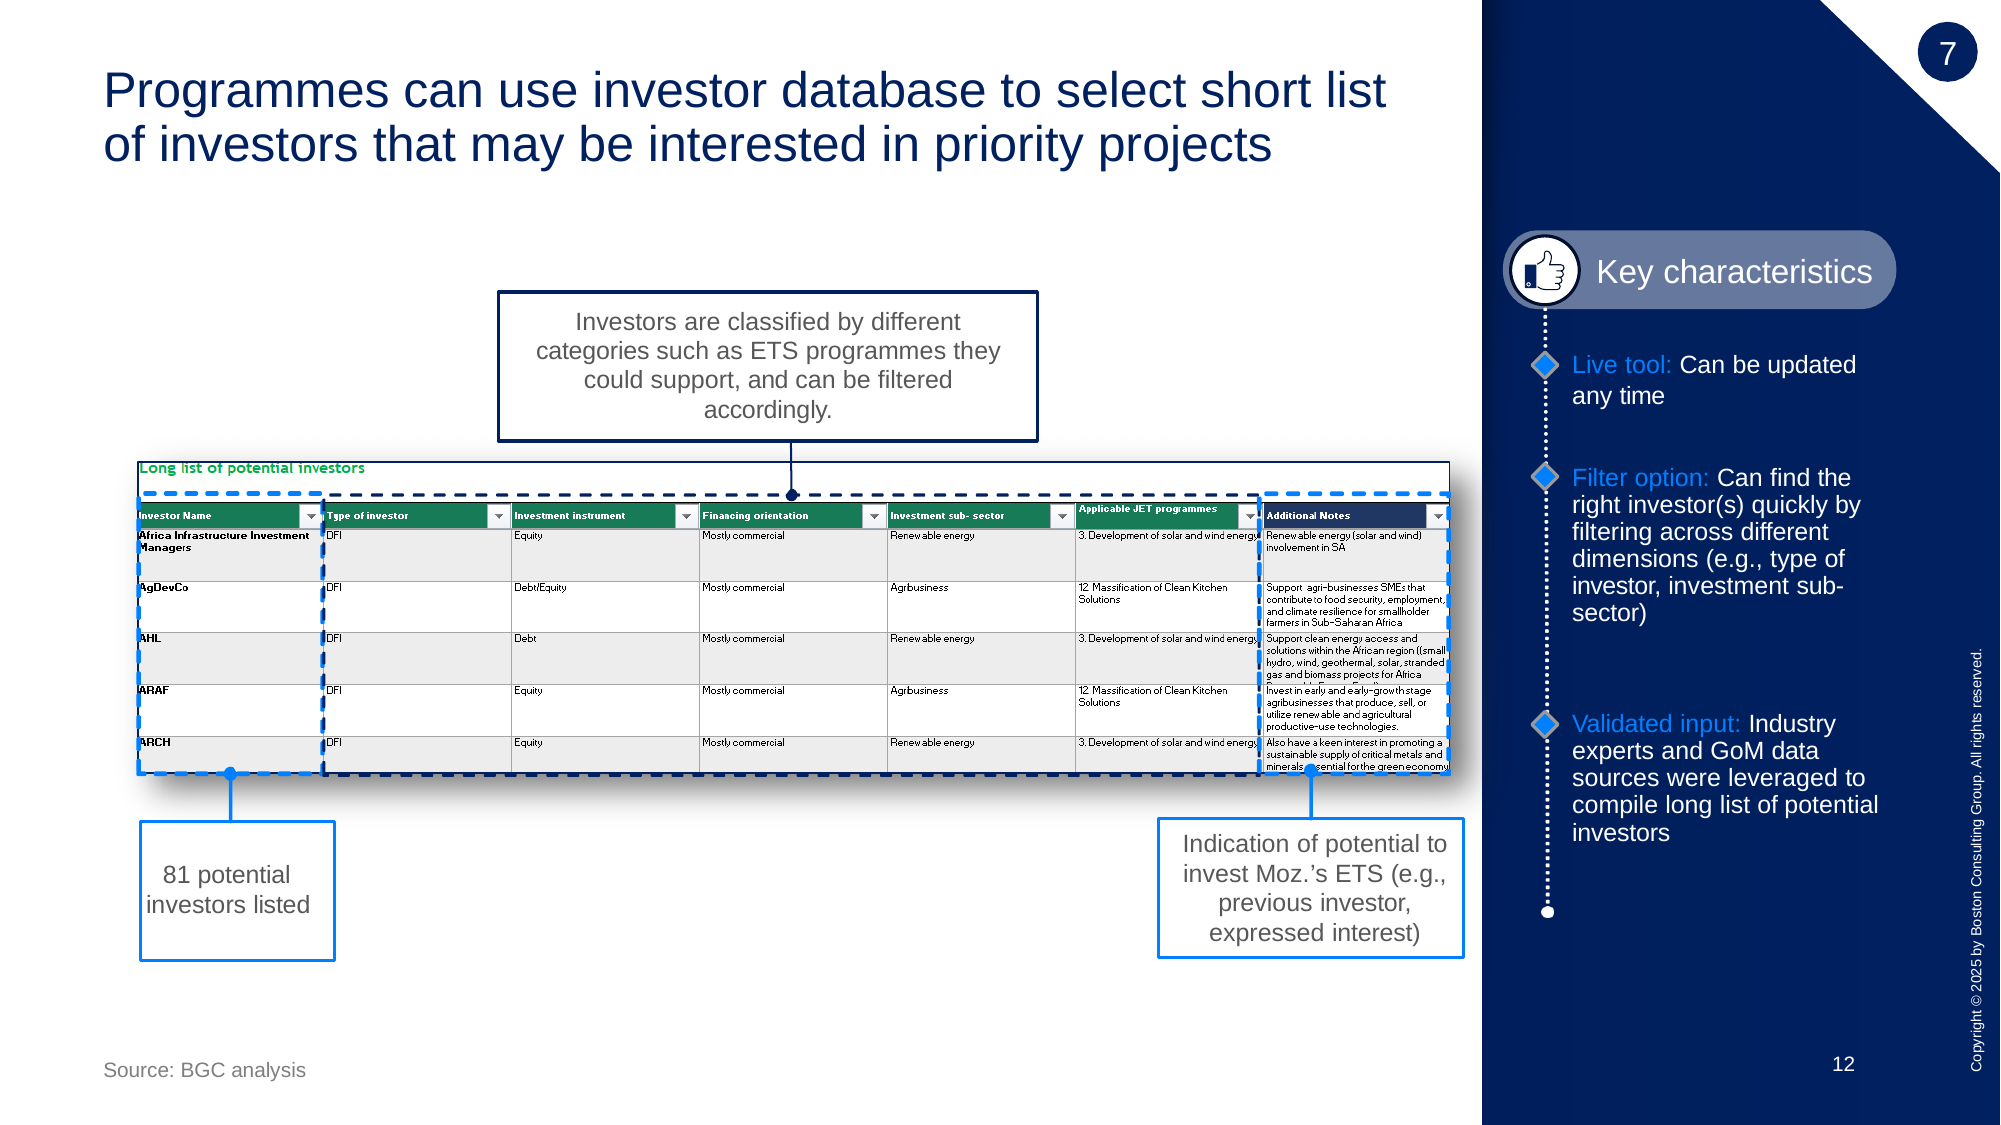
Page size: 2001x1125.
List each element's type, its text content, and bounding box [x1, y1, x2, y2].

text_box [525, 773, 538, 777]
text_box [1226, 493, 1239, 497]
text_box [1109, 773, 1122, 777]
text_box [247, 491, 260, 496]
text_box [1017, 493, 1030, 497]
text_box [321, 629, 326, 646]
text_box [880, 773, 893, 777]
text_box [321, 586, 326, 602]
text_box [871, 493, 884, 497]
text_box [1286, 492, 1300, 496]
text_box [1820, 0, 2000, 173]
text_box [1038, 493, 1051, 497]
text_box [137, 650, 141, 663]
text_box [1172, 773, 1184, 777]
text_box [1374, 772, 1388, 776]
text_box Investors are classified by different categories such as ETS programmes they could support, and can be filtered accordingly. [498, 291, 1038, 441]
text_box [195, 772, 208, 776]
text_box [1257, 519, 1261, 539]
text_box [1374, 492, 1387, 496]
text_box [358, 773, 371, 777]
text_box [321, 673, 326, 690]
text_box [371, 493, 383, 497]
text_box [321, 564, 326, 580]
text_box 81 potential investors listed [143, 858, 318, 918]
text_box [1067, 773, 1080, 777]
text_box [859, 773, 872, 777]
text_box [321, 608, 326, 624]
text_box [321, 520, 326, 536]
text_box [942, 773, 955, 777]
text_box [1059, 493, 1072, 497]
text_box [621, 493, 634, 497]
text_box [1447, 616, 1451, 629]
text_box [144, 491, 156, 496]
text_box [1447, 594, 1451, 608]
text_box [900, 773, 913, 777]
text_box [137, 672, 141, 685]
picture [1541, 371, 1554, 471]
text_box [400, 773, 413, 777]
text_box [955, 493, 967, 497]
text_box [775, 773, 788, 777]
text_box [226, 491, 239, 496]
text_box [496, 493, 509, 497]
text_box [892, 493, 905, 497]
text_box [1447, 528, 1451, 542]
text_box [185, 491, 198, 496]
text_box [1247, 493, 1261, 517]
text_box [454, 493, 467, 497]
text_box [934, 493, 947, 497]
text_box [1418, 772, 1432, 776]
text_box [321, 695, 326, 711]
picture [108, 429, 790, 838]
text_box [1265, 772, 1279, 776]
text_box [1396, 772, 1410, 776]
text_box [1080, 493, 1093, 497]
text_box [1005, 773, 1018, 777]
text_box [391, 493, 404, 497]
picture [792, 429, 1516, 838]
text_box [704, 493, 717, 497]
text_box [1255, 759, 1261, 777]
picture [142, 823, 333, 838]
text_box [746, 493, 759, 497]
text_box [1257, 562, 1261, 583]
text_box [1330, 492, 1344, 496]
text_box [137, 562, 141, 576]
text_box [1447, 638, 1451, 651]
text_box [1447, 725, 1451, 739]
text_box [963, 773, 976, 777]
text_box [1257, 584, 1261, 605]
text_box Source: BGC analysis [103, 1059, 1585, 1082]
text_box [1163, 493, 1176, 497]
text_box Key characteristics [1594, 248, 1877, 291]
text_box [817, 773, 830, 777]
text_box [462, 773, 475, 777]
text_box [321, 739, 326, 755]
title Programmes can use investor database to select short list of investors that may be interested in priority projects [103, 55, 1433, 111]
text_box [537, 493, 550, 497]
text_box [809, 493, 821, 497]
text_box [713, 773, 726, 777]
text_box [1257, 650, 1261, 670]
text_box [517, 493, 529, 497]
text_box [137, 737, 141, 751]
text_box [1213, 773, 1226, 777]
text_box [1447, 506, 1451, 520]
text_box [321, 717, 326, 733]
text_box [558, 493, 571, 497]
text_box [1257, 672, 1261, 692]
text_box [1531, 711, 1558, 738]
text_box [154, 772, 167, 776]
text_box [1121, 493, 1134, 497]
text_box Validated input: Industry experts and GoM data sources were leveraged to compile long list of potential investors [1570, 705, 1887, 849]
text_box [1447, 572, 1451, 586]
text_box [1396, 492, 1409, 496]
picture [139, 463, 1449, 772]
text_box [475, 493, 488, 497]
text_box [1447, 682, 1451, 695]
picture [1541, 482, 1554, 719]
text_box [600, 493, 613, 497]
text_box [996, 493, 1009, 497]
text_box [1026, 773, 1039, 777]
text_box [337, 773, 350, 777]
picture [232, 774, 1310, 838]
text_box [829, 493, 842, 497]
text_box [350, 493, 363, 497]
text_box Indication of potential to invest Moz.’s ETS (e.g., previous investor, expressed interest) [1171, 828, 1457, 953]
text_box [164, 491, 177, 496]
text_box [1257, 737, 1261, 758]
text_box [299, 772, 311, 776]
text_box [1447, 703, 1451, 717]
text_box [921, 773, 934, 777]
text_box Filter option: Can find the right investor(s) quickly by filtering across different dimensions (e.g., type of investor, investment sub- sector) [1570, 459, 1892, 629]
text_box [321, 651, 326, 668]
text_box [137, 497, 141, 510]
text_box [175, 772, 188, 776]
text_box [838, 773, 851, 777]
text_box [1531, 463, 1558, 490]
picture [1541, 730, 1554, 918]
text_box [683, 493, 696, 497]
text_box [206, 491, 218, 496]
text_box [1234, 773, 1247, 777]
text_box [1531, 352, 1558, 379]
text_box [1257, 716, 1261, 736]
text_box [137, 759, 146, 776]
text_box [579, 493, 592, 497]
text_box [278, 772, 291, 776]
text_box [412, 493, 425, 497]
text_box [1352, 492, 1366, 496]
text_box [975, 493, 988, 497]
text_box [1257, 541, 1261, 561]
text_box [1308, 492, 1322, 496]
text_box [725, 493, 738, 497]
text_box [546, 773, 559, 777]
text_box [1447, 550, 1451, 564]
text_box [1205, 493, 1218, 497]
text_box [754, 773, 767, 777]
text_box [1101, 493, 1113, 497]
text_box [1287, 772, 1300, 776]
text_box [329, 493, 342, 497]
text_box [671, 773, 684, 777]
text_box [1184, 493, 1197, 497]
text_box [321, 498, 326, 514]
text_box [913, 493, 926, 497]
text_box [850, 493, 863, 497]
text_box [1353, 772, 1366, 776]
text_box 7 [1936, 29, 1959, 74]
text_box [216, 767, 250, 820]
text_box [421, 773, 434, 777]
text_box [1447, 660, 1451, 673]
text_box [483, 773, 496, 777]
text_box [137, 694, 141, 707]
text_box [1440, 492, 1451, 498]
text_box [319, 761, 329, 777]
text_box [137, 715, 141, 729]
text_box [1257, 606, 1261, 626]
text_box [785, 443, 801, 502]
text_box [1257, 628, 1261, 648]
text_box [1088, 773, 1101, 777]
text_box [137, 628, 141, 641]
text_box [442, 773, 455, 777]
text_box [1142, 493, 1155, 497]
text_box [433, 493, 446, 497]
text_box [1265, 492, 1278, 496]
text_box [767, 493, 780, 497]
text_box [608, 773, 621, 777]
text_box [567, 773, 580, 777]
text_box [137, 606, 141, 620]
text_box [1418, 492, 1431, 496]
text_box [321, 542, 326, 558]
text_box [504, 773, 517, 777]
text_box [984, 773, 997, 777]
text_box [629, 773, 642, 777]
text_box [309, 491, 322, 496]
picture [1160, 820, 1462, 838]
text_box [137, 540, 141, 554]
text_box [1257, 694, 1261, 714]
text_box [663, 493, 675, 497]
text_box [650, 773, 663, 777]
text_box [1192, 773, 1205, 777]
text_box [1331, 772, 1344, 776]
text_box [642, 493, 655, 497]
text_box [257, 772, 270, 776]
text_box Live tool: Can be updated any time [1570, 340, 1885, 408]
text_box [588, 773, 601, 777]
text_box [268, 491, 280, 496]
text_box [137, 584, 141, 598]
picture [1541, 310, 1554, 360]
text_box [1046, 773, 1059, 777]
text_box [288, 491, 301, 496]
text_box [692, 773, 705, 777]
text_box [1447, 747, 1451, 761]
text_box [1304, 764, 1322, 817]
text_box [796, 773, 809, 777]
text_box [379, 773, 392, 777]
text_box [1502, 230, 1897, 310]
text_box [1130, 773, 1143, 777]
text_box [734, 773, 747, 777]
text_box [1440, 769, 1451, 776]
text_box [137, 518, 141, 532]
text_box [1151, 773, 1164, 777]
